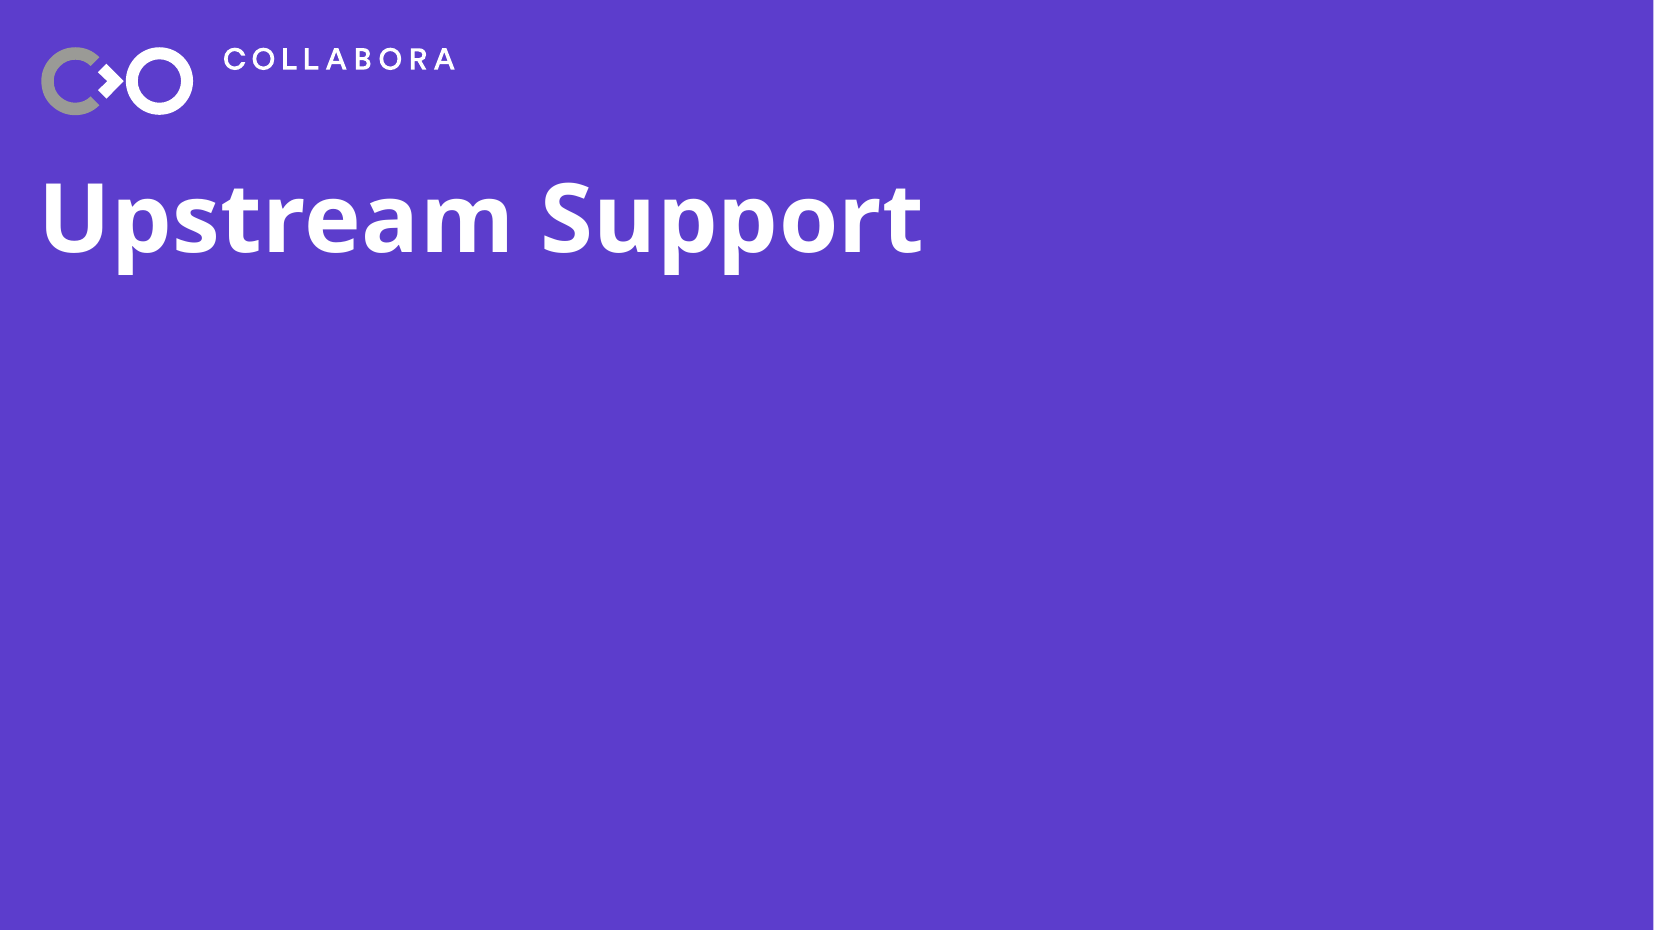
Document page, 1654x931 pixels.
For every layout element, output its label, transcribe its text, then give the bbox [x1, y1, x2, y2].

title Upstream Support [38, 156, 1614, 213]
